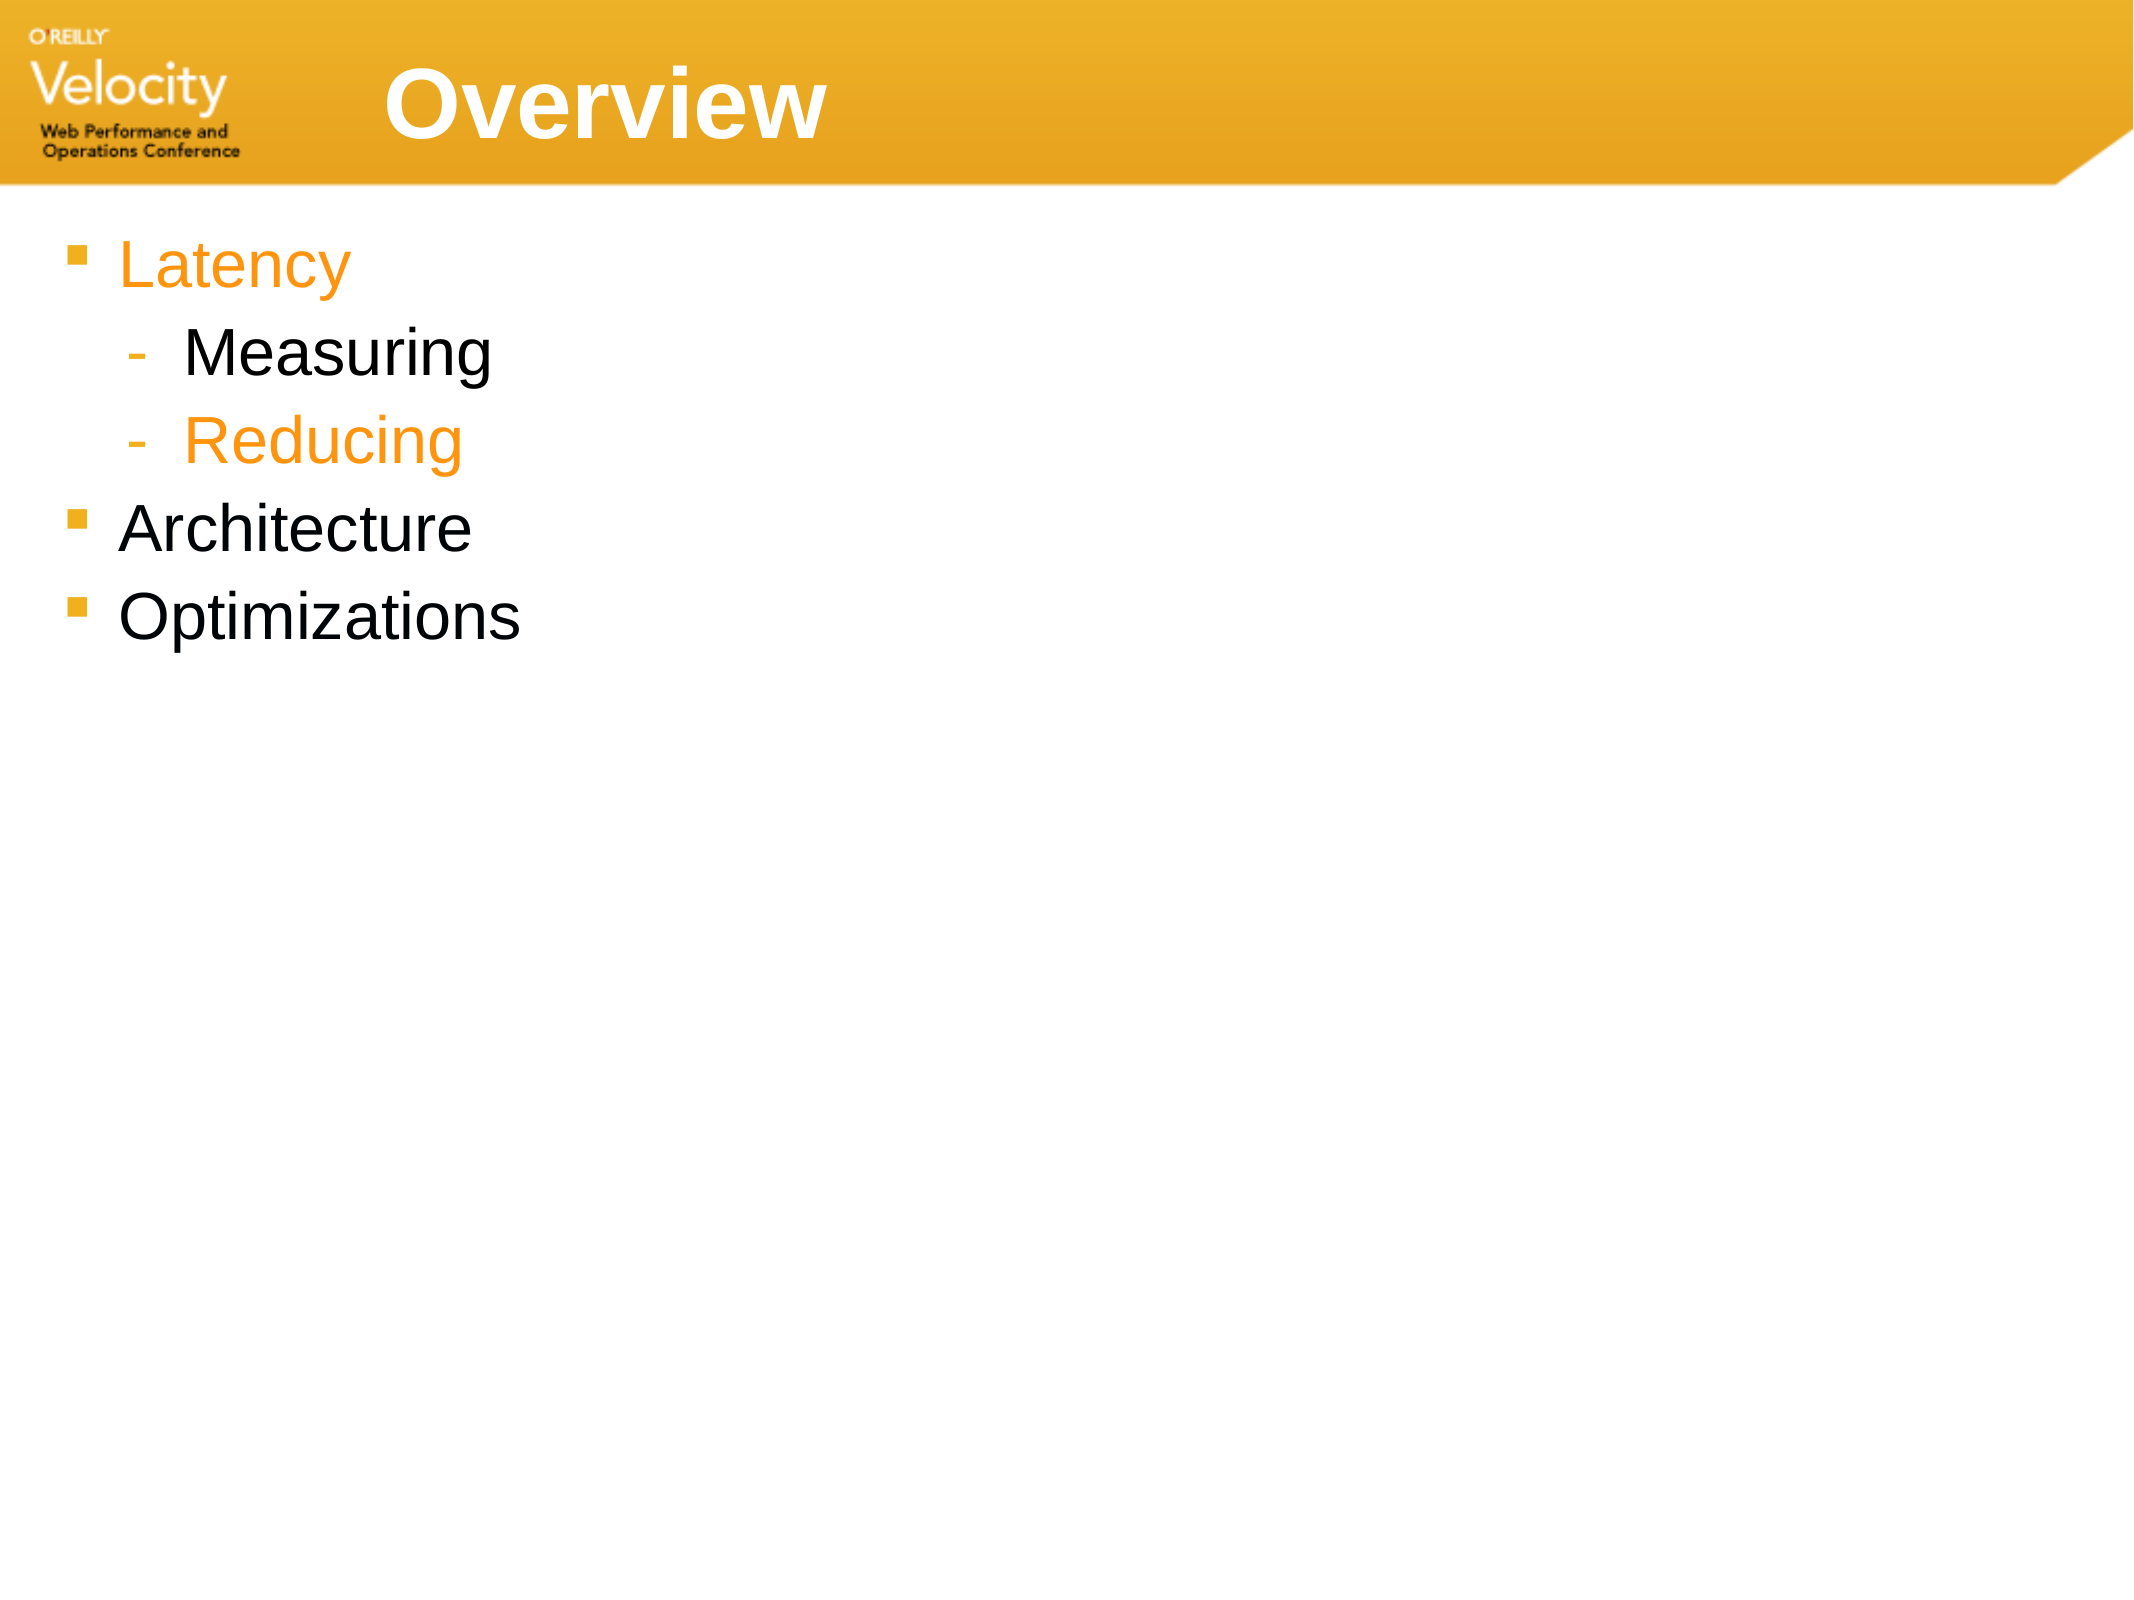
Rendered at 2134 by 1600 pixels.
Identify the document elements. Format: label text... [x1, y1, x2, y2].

title Overview [375, 17, 2026, 191]
picture [0, 0, 2134, 1600]
list Latency Measuring Reducing Architecture Optimizations [47, 224, 2100, 1552]
